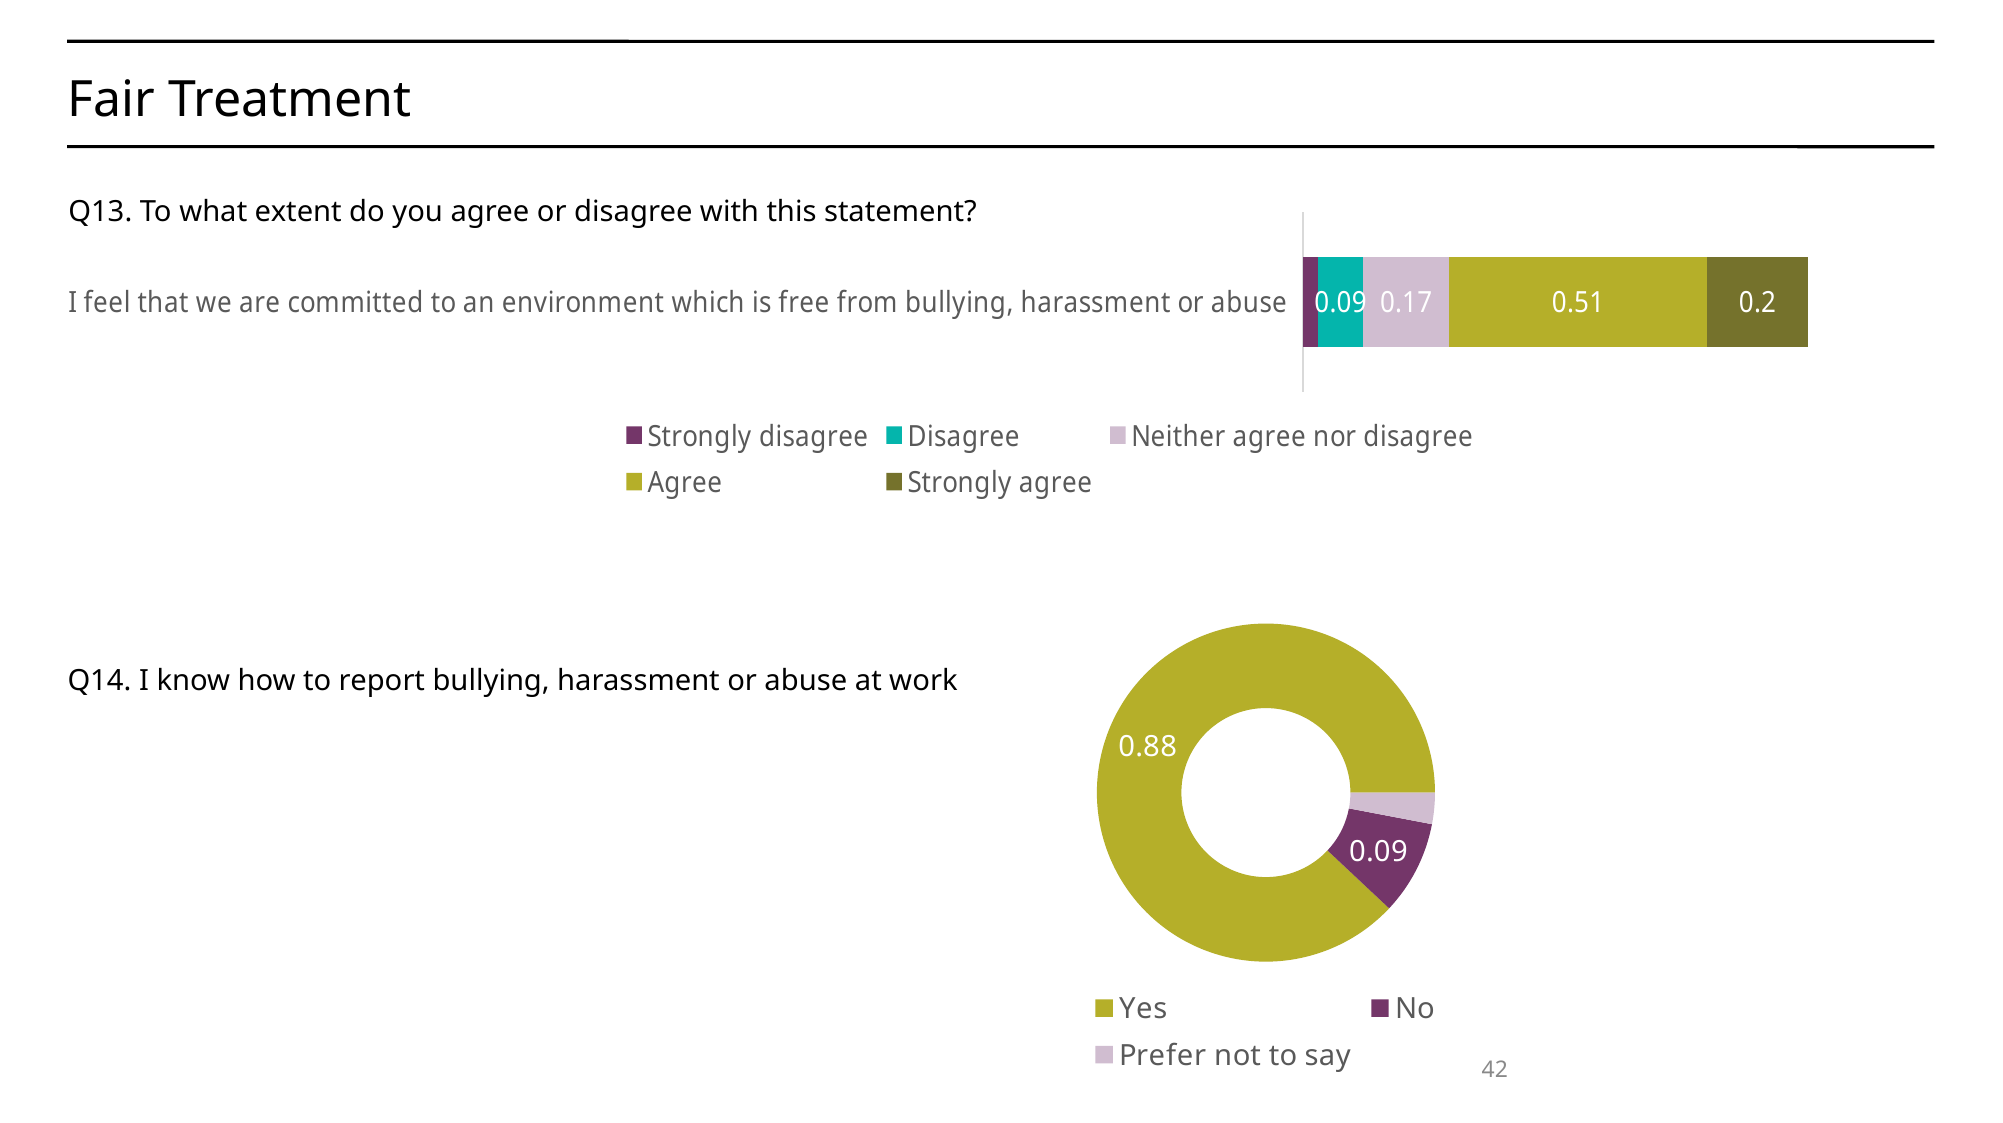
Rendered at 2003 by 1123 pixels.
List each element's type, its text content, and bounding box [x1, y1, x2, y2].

text_box Q14. I know how to report bullying, harassment or abuse at work [68, 654, 928, 697]
chart [928, 614, 1602, 1082]
chart [68, 205, 1840, 508]
text_box Q13. To what extent do you agree or disagree with this statement? [68, 184, 1586, 205]
title Fair Treatment [67, 48, 1936, 136]
text_box 42 [1466, 1039, 1934, 1100]
